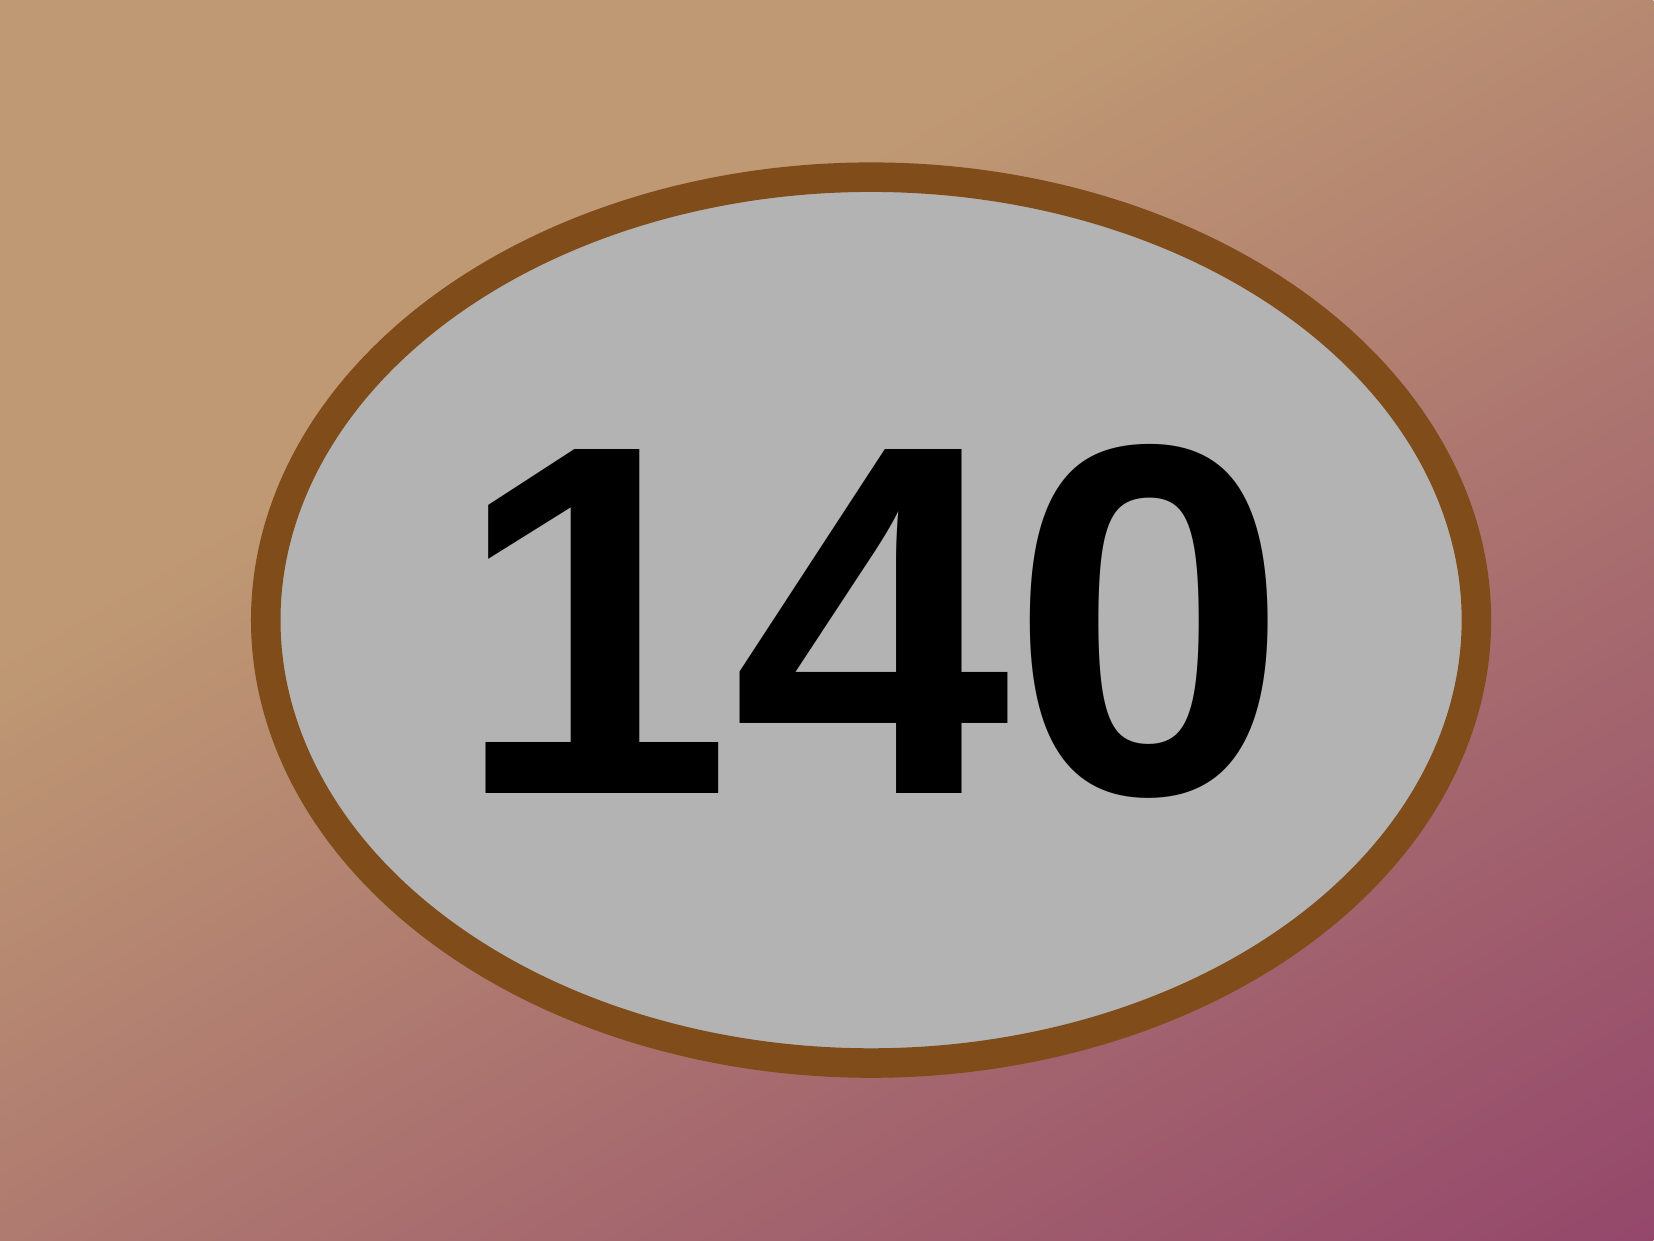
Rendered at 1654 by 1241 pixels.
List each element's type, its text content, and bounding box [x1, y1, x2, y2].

text_box 140 [265, 177, 1477, 1064]
